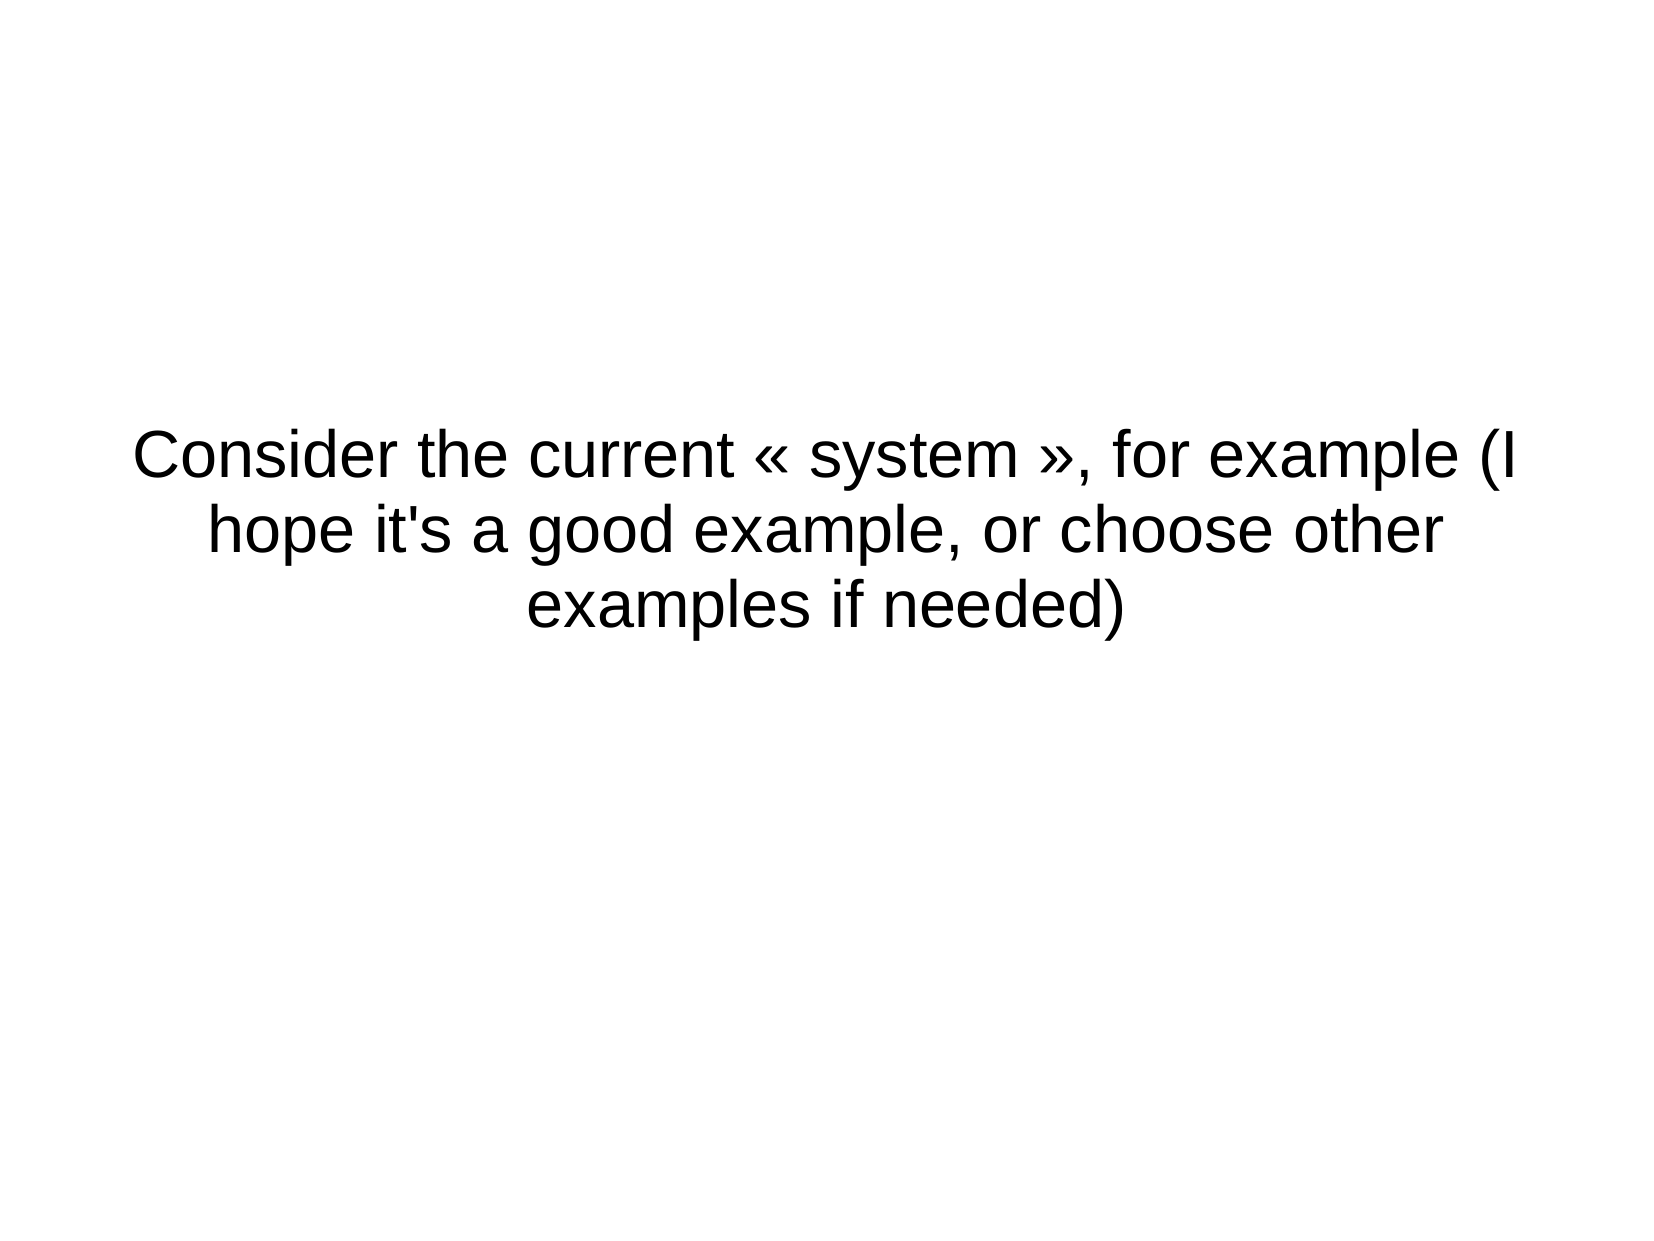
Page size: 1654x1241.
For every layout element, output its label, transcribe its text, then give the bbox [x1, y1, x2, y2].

subtitle Consider the current « system », for example (I hope it's a good example, or choose other examples if needed) [82, 49, 1571, 1010]
